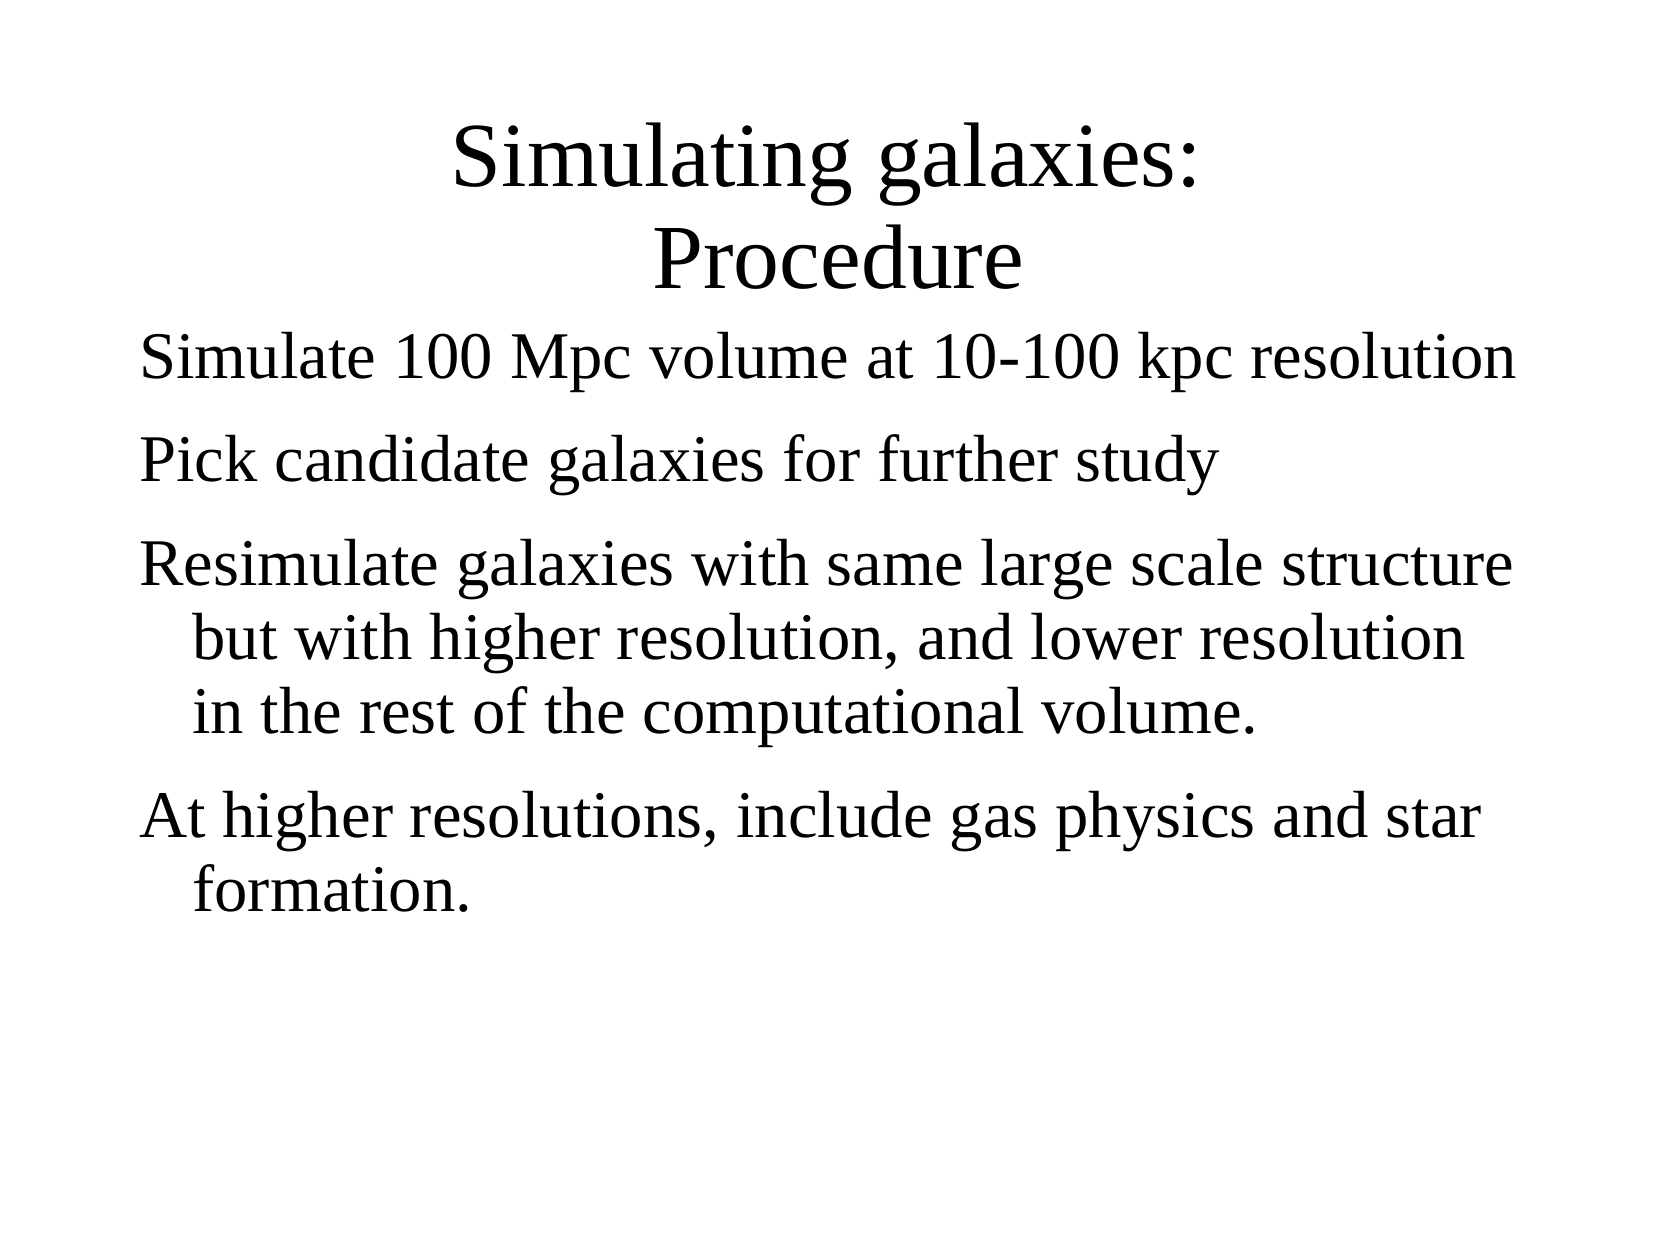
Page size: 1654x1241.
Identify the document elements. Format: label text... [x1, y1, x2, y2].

list Simulate 100 Mpc volume at 10-100 kpc resolution Pick candidate galaxies for further study Resimulate galaxies with same large scale structure but with higher resolution, and lower resolution in the rest of the computational volume. At higher resolutions, include gas physics and star formation. [121, 318, 1533, 1241]
title Simulating galaxies: Procedure [121, 79, 1533, 318]
